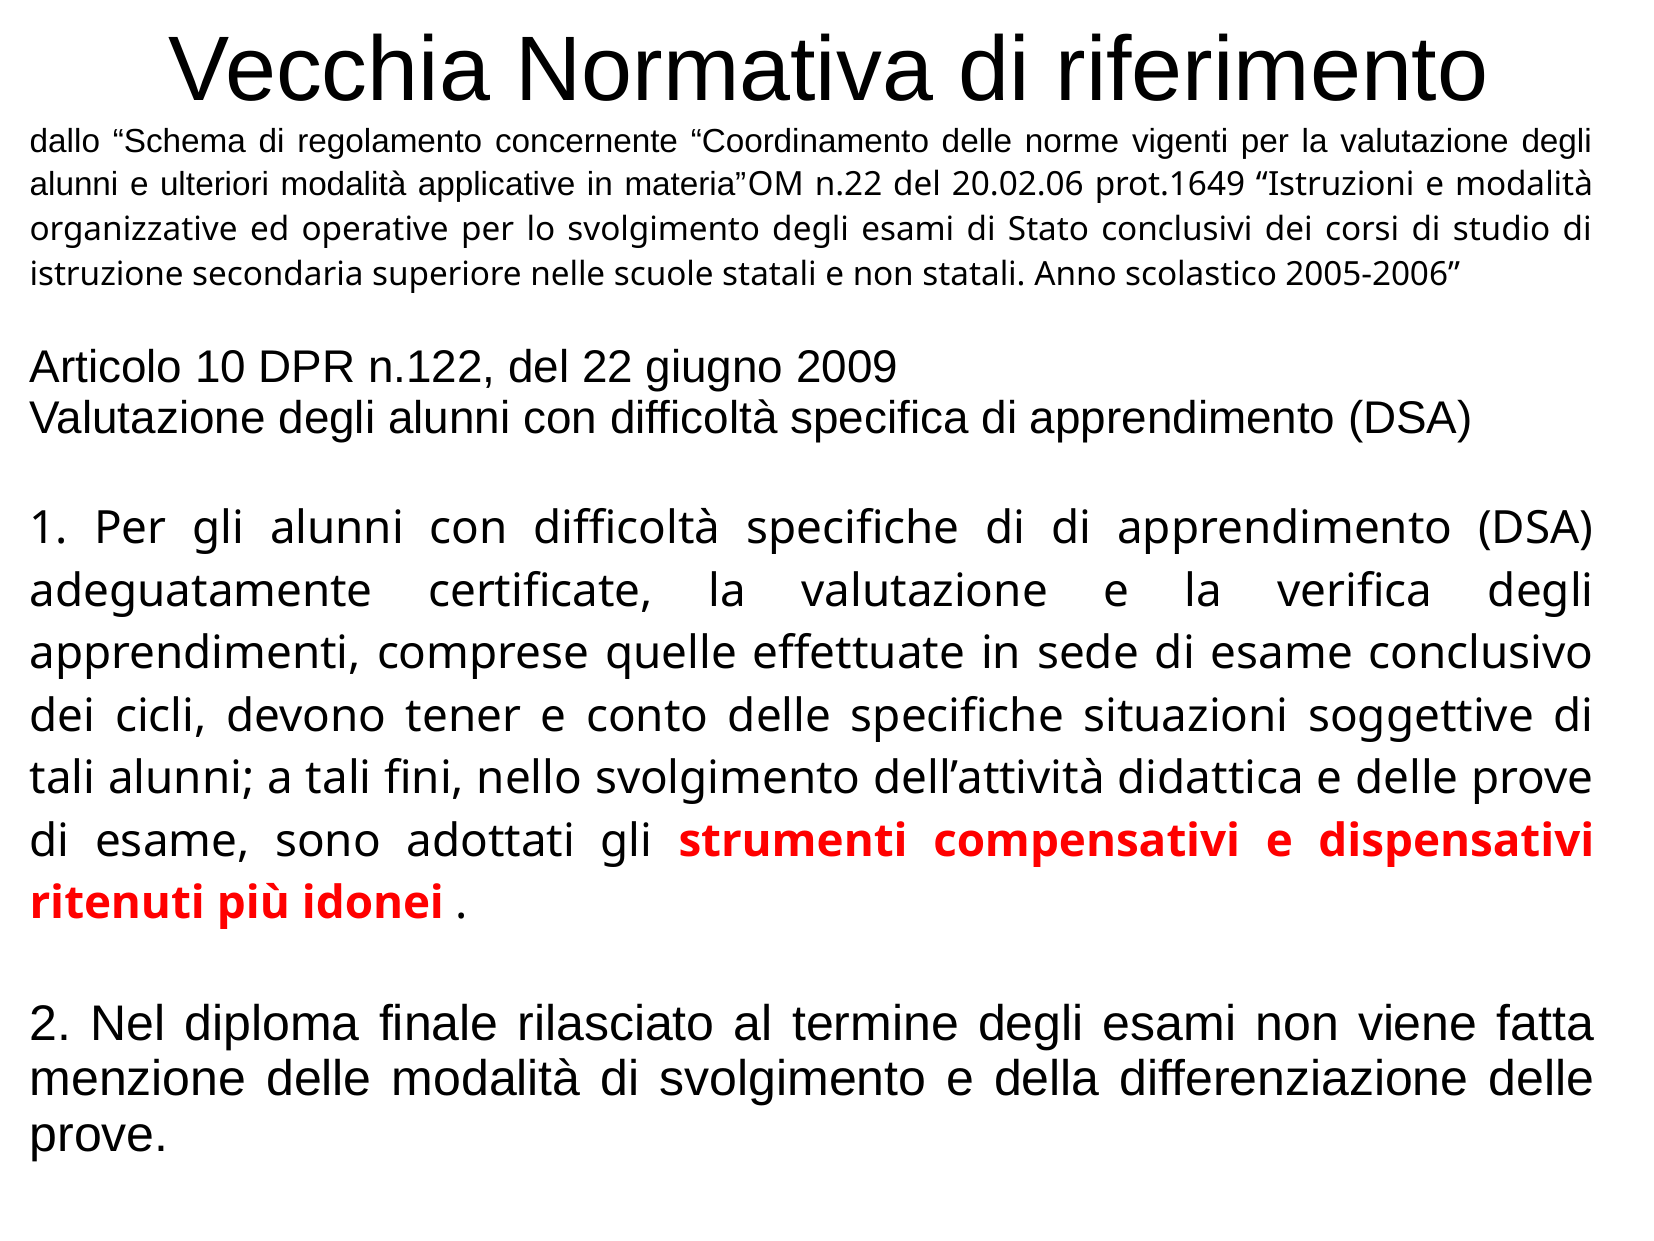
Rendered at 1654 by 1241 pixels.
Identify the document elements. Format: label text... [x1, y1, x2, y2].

title Vecchia Normativa di riferimento [123, 0, 1536, 88]
subtitle dallo “Schema di regolamento concernente “Coordinamento delle norme vigenti per la valutazione degli alunni e ulteriori modalità applicative in materia”OM n.22 del 20.02.06 prot.1649 “Istruzioni e modalità organizzative ed operative per lo svolgimento degli esami di Stato conclusivi dei corsi di studio di istruzione secondaria superiore nelle scuole statali e non statali. Anno scolastico 2005-2006” Articolo 10 DPR n.122, del 22 giugno 2009 Valutazione degli alunni con difficoltà specifica di apprendimento (DSA) 1. Per gli alunni con difficoltà specifiche di di apprendimento (DSA) adeguatamente certificate, la valutazione e la verifica degli apprendimenti, comprese quelle effettuate in sede di esame conclusivo dei cicli, devono tener e conto delle specifiche situazioni soggettive di tali alunni; a tali fini, nello svolgimento dell’attività didattica e delle prove di esame, sono adottati gli strumenti compensativi e dispensativi ritenuti più idonei . 2. Nel diploma finale rilasciato al termine degli esami non viene fatta menzione delle modalità di svolgimento e della differenziazione delle prove. [29, 88, 1595, 1241]
